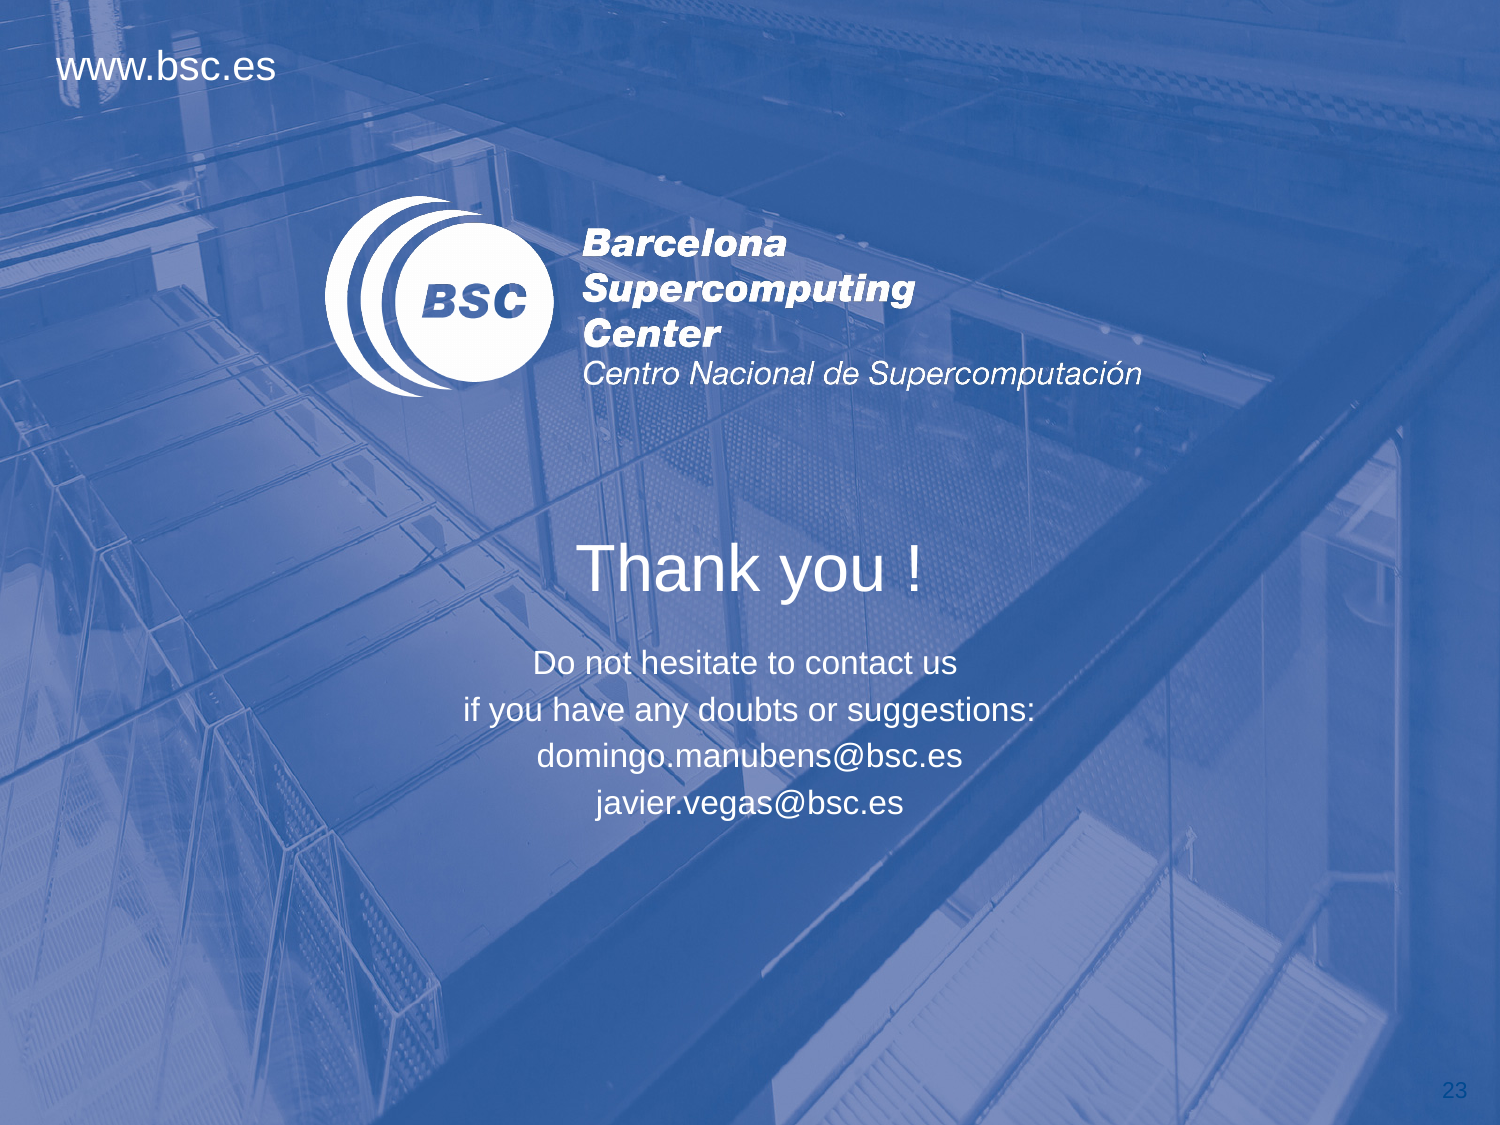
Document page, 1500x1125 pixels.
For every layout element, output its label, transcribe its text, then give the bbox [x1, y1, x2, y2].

title Thank you ! [112, 503, 1388, 626]
slide_number <number> [1427, 1042, 1500, 1111]
subtitle Do not hesitate to contact us if you have any doubts or suggestions: domingo.manubens@bsc.es javier.vegas@bsc.es [225, 633, 1275, 831]
picture [0, 0, 1500, 1125]
